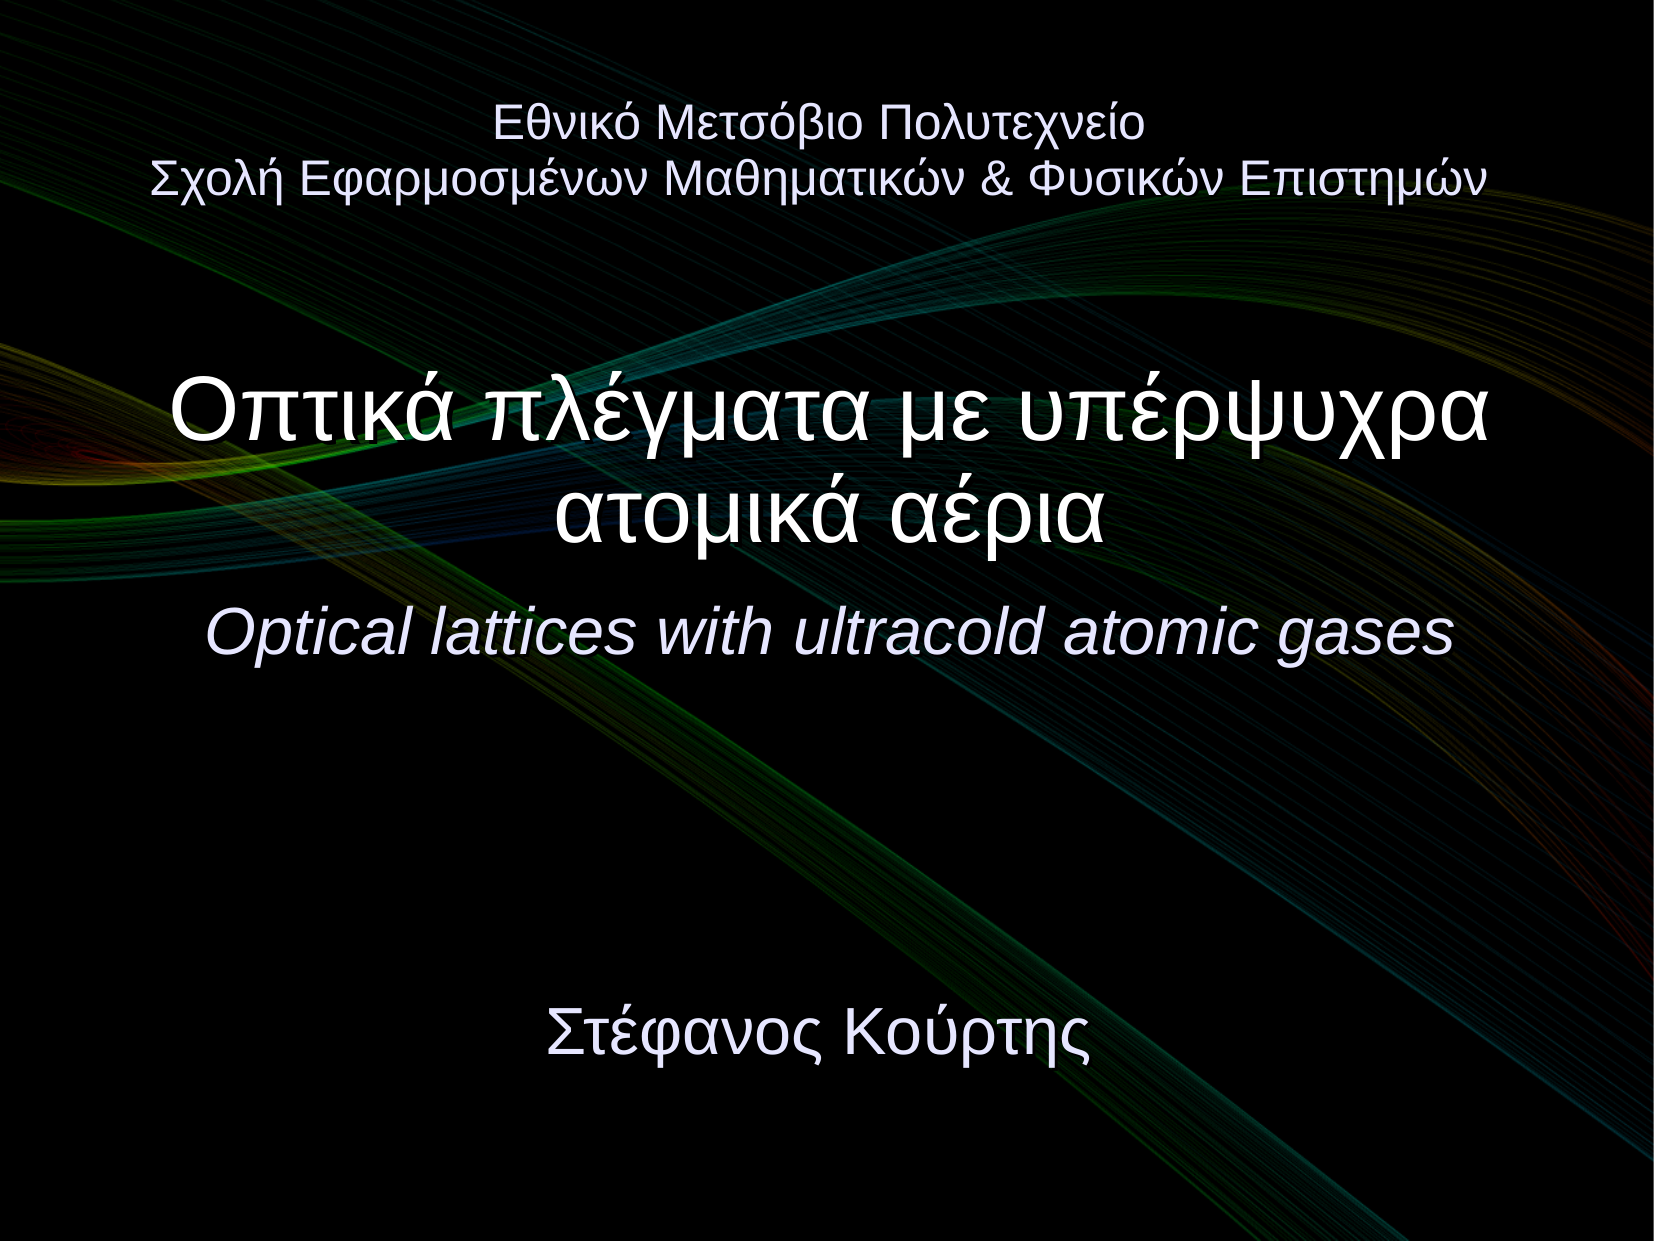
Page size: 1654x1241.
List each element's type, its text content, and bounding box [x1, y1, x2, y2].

text_box Εθνικό Μετσόβιο Πολυτεχνείο Σχολή Εφαρμοσμένων Μαθηματικών & Φυσικών Επιστημών [75, 75, 1564, 226]
title Οπτικά πλέγματα με υπέρψυχρα ατομικά αέρια [86, 357, 1576, 563]
title Optical lattices with ultracold atomic gases [86, 588, 1576, 676]
picture [0, 0, 1654, 1241]
subtitle Στέφανος Κούρτης [75, 975, 1564, 1088]
